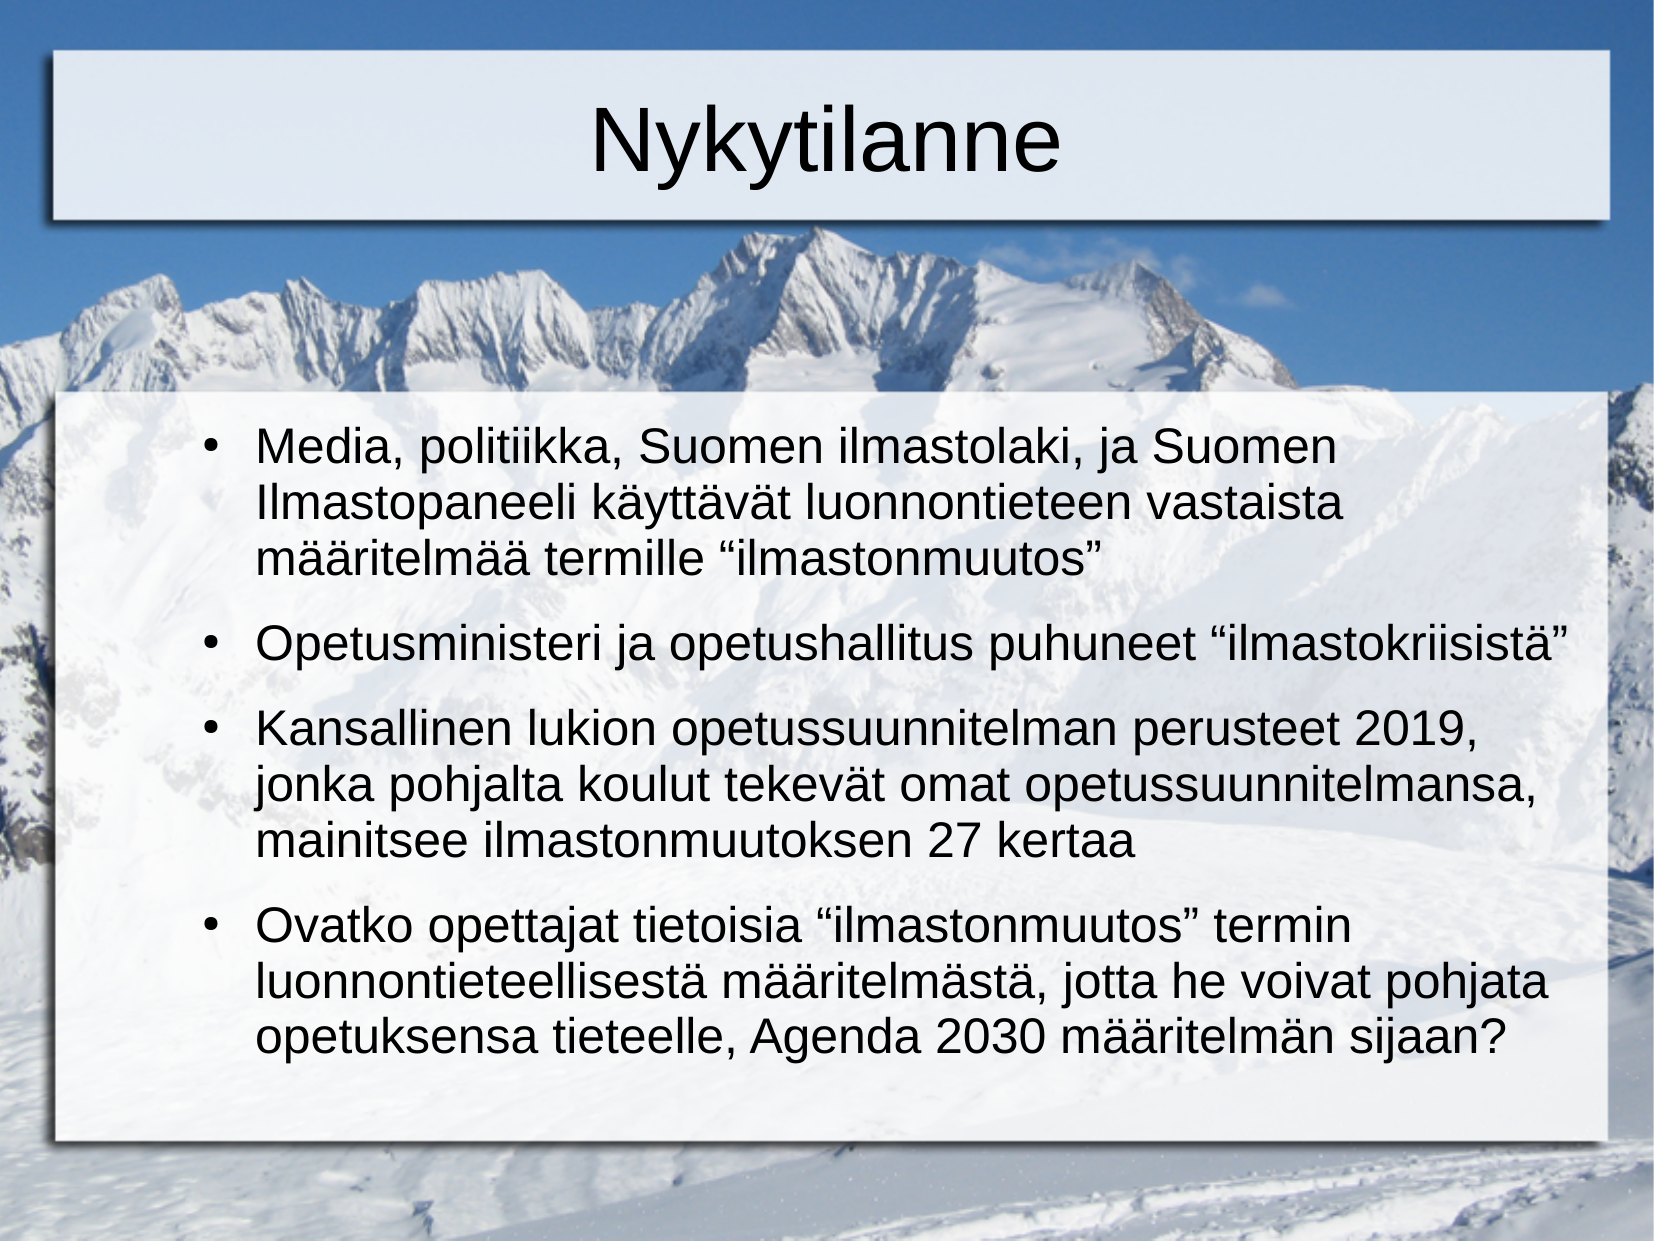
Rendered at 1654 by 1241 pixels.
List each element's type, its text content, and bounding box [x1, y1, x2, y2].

list Media, politiikka, Suomen ilmastolaki, ja Suomen Ilmastopaneeli käyttävät luonnontieteen vastaista määritelmää termille “ilmastonmuutos” Opetusministeri ja opetushallitus puhuneet “ilmastokriisistä” Kansallinen lukion opetussuunnitelman perusteet 2019, jonka pohjalta koulut tekevät omat opetussuunnitelmansa, mainitsee ilmastonmuutoksen 27 kertaa Ovatko opettajat tietoisia “ilmastonmuutos” termin luonnontieteellisestä määritelmästä, jotta he voivat pohjata opetuksensa tieteelle, Agenda 2030 määritelmän sijaan? [184, 418, 1576, 1201]
title Nykytilanne [59, 61, 1595, 219]
picture [0, 0, 1654, 1241]
